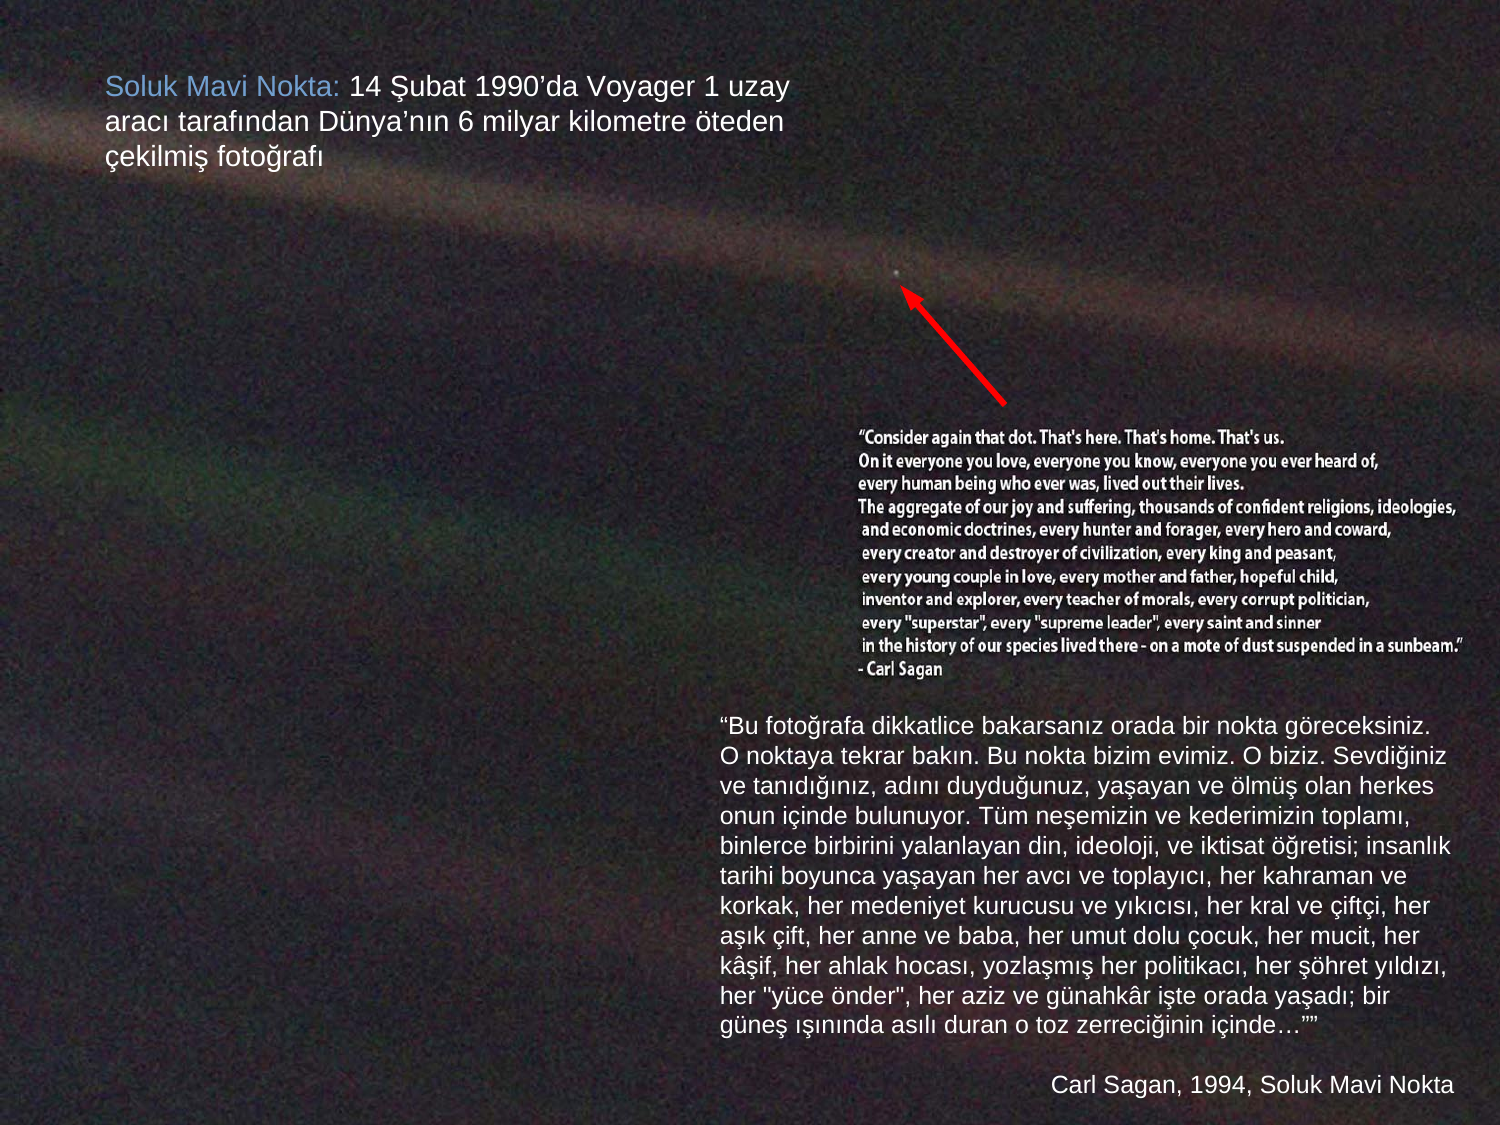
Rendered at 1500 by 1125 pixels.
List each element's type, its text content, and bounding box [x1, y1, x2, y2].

text_box Soluk Mavi Nokta: 14 Şubat 1990’da Voyager 1 uzay aracı tarafından Dünya’nın 6 milyar kilometre öteden çekilmiş fotoğrafı [90, 60, 841, 180]
text_box “Bu fotoğrafa dikkatlice bakarsanız orada bir nokta göreceksiniz. O noktaya tekrar bakın. Bu nokta bizim evimiz. O biziz. Sevdiğiniz ve tanıdığınız, adını duyduğunuz, yaşayan ve ölmüş olan herkes onun içinde bulunuyor. Tüm neşemizin ve kederimizin toplamı, binlerce birbirini yalanlayan din, ideoloji, ve iktisat öğretisi; insanlık tarihi boyunca yaşayan her avcı ve toplayıcı, her kahraman ve korkak, her medeniyet kurucusu ve yıkıcısı, her kral ve çiftçi, her aşık çift, her anne ve baba, her umut dolu çocuk, her mucit, her kâşif, her ahlak hocası, yozlaşmış her politikacı, her şöhret yıldızı, her "yüce önder", her aziz ve günahkâr işte orada yaşadı; bir güneş ışınında asılı duran o toz zerreciğinin içinde…”” Carl Sagan, 1994, Soluk Mavi Nokta [705, 702, 1471, 1108]
picture [0, 0, 1500, 1125]
